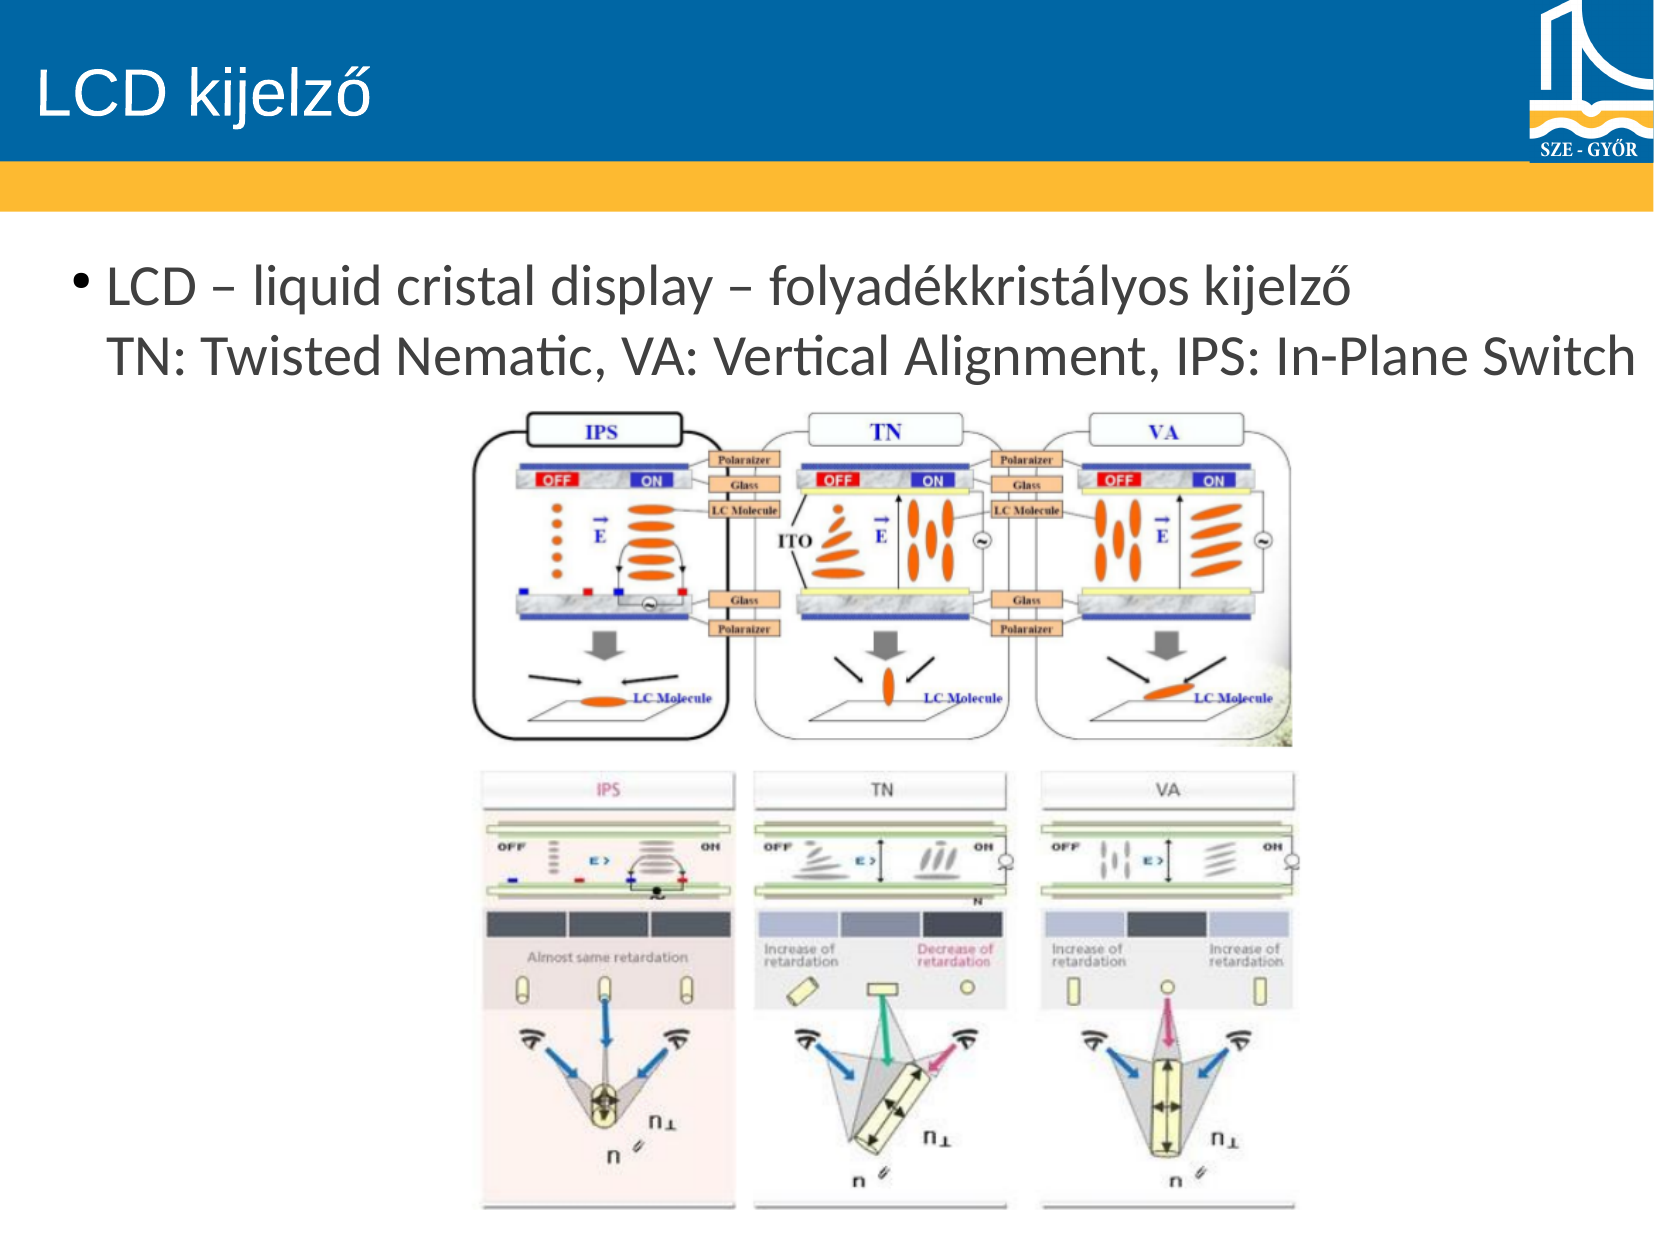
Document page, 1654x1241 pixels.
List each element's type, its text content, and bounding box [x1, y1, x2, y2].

picture [448, 410, 1345, 1217]
text_box LCD kijelző [34, 48, 1524, 144]
picture [1529, 0, 1654, 163]
text_box LCD – liquid cristal display – folyadékkristályos kijelző TN: Twisted Nematic, VA: Vertical Alignment, IPS: In-Plane Switch [70, 247, 1654, 1198]
